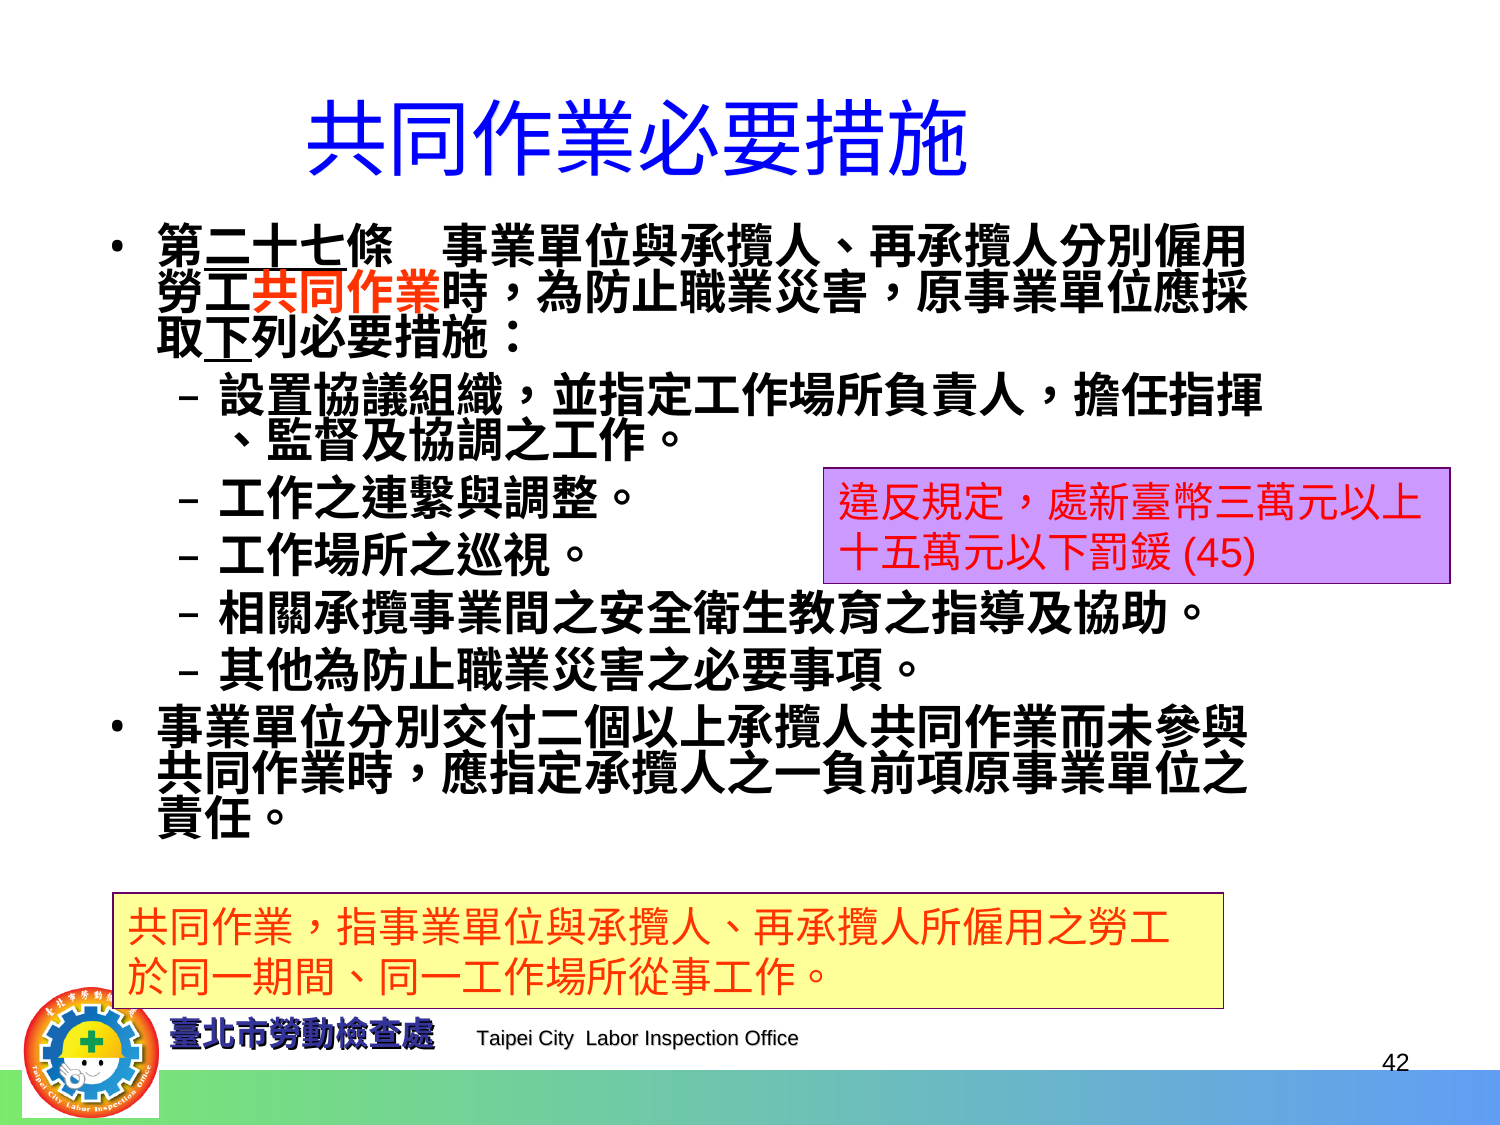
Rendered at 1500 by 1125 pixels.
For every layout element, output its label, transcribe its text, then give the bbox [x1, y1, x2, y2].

text_box 共同作業，指事業單位與承攬人、再承攬人所僱用之勞工於同一期間、同一工作場所從事工作。 [112, 893, 1224, 1009]
list 第二十七條 事業單位與承攬人、再承攬人分別僱用勞工共同作業時，為防止職業災害，原事業單位應採取下列必要措施： 設置協議組織，並指定工作場所負責人，擔任指揮、監督及協調之工作。 工作之連繫與調整。 工作場所之巡視。 相關承攬事業間之安全衛生教育之指導及協助。 其他為防止職業災害之必要事項。 事業單位分別交付二個以上承攬人共同作業而未參與共同作業時，應指定承攬人之一負前項原事業單位之責任。 [88, 219, 1306, 854]
text_box 共同作業必要措施 [289, 78, 985, 194]
text_box 違反規定，處新臺幣三萬元以上十五萬元以下罰鍰(45) [823, 467, 1450, 584]
text_box <編號> [1074, 1024, 1426, 1100]
picture [22, 987, 159, 1118]
